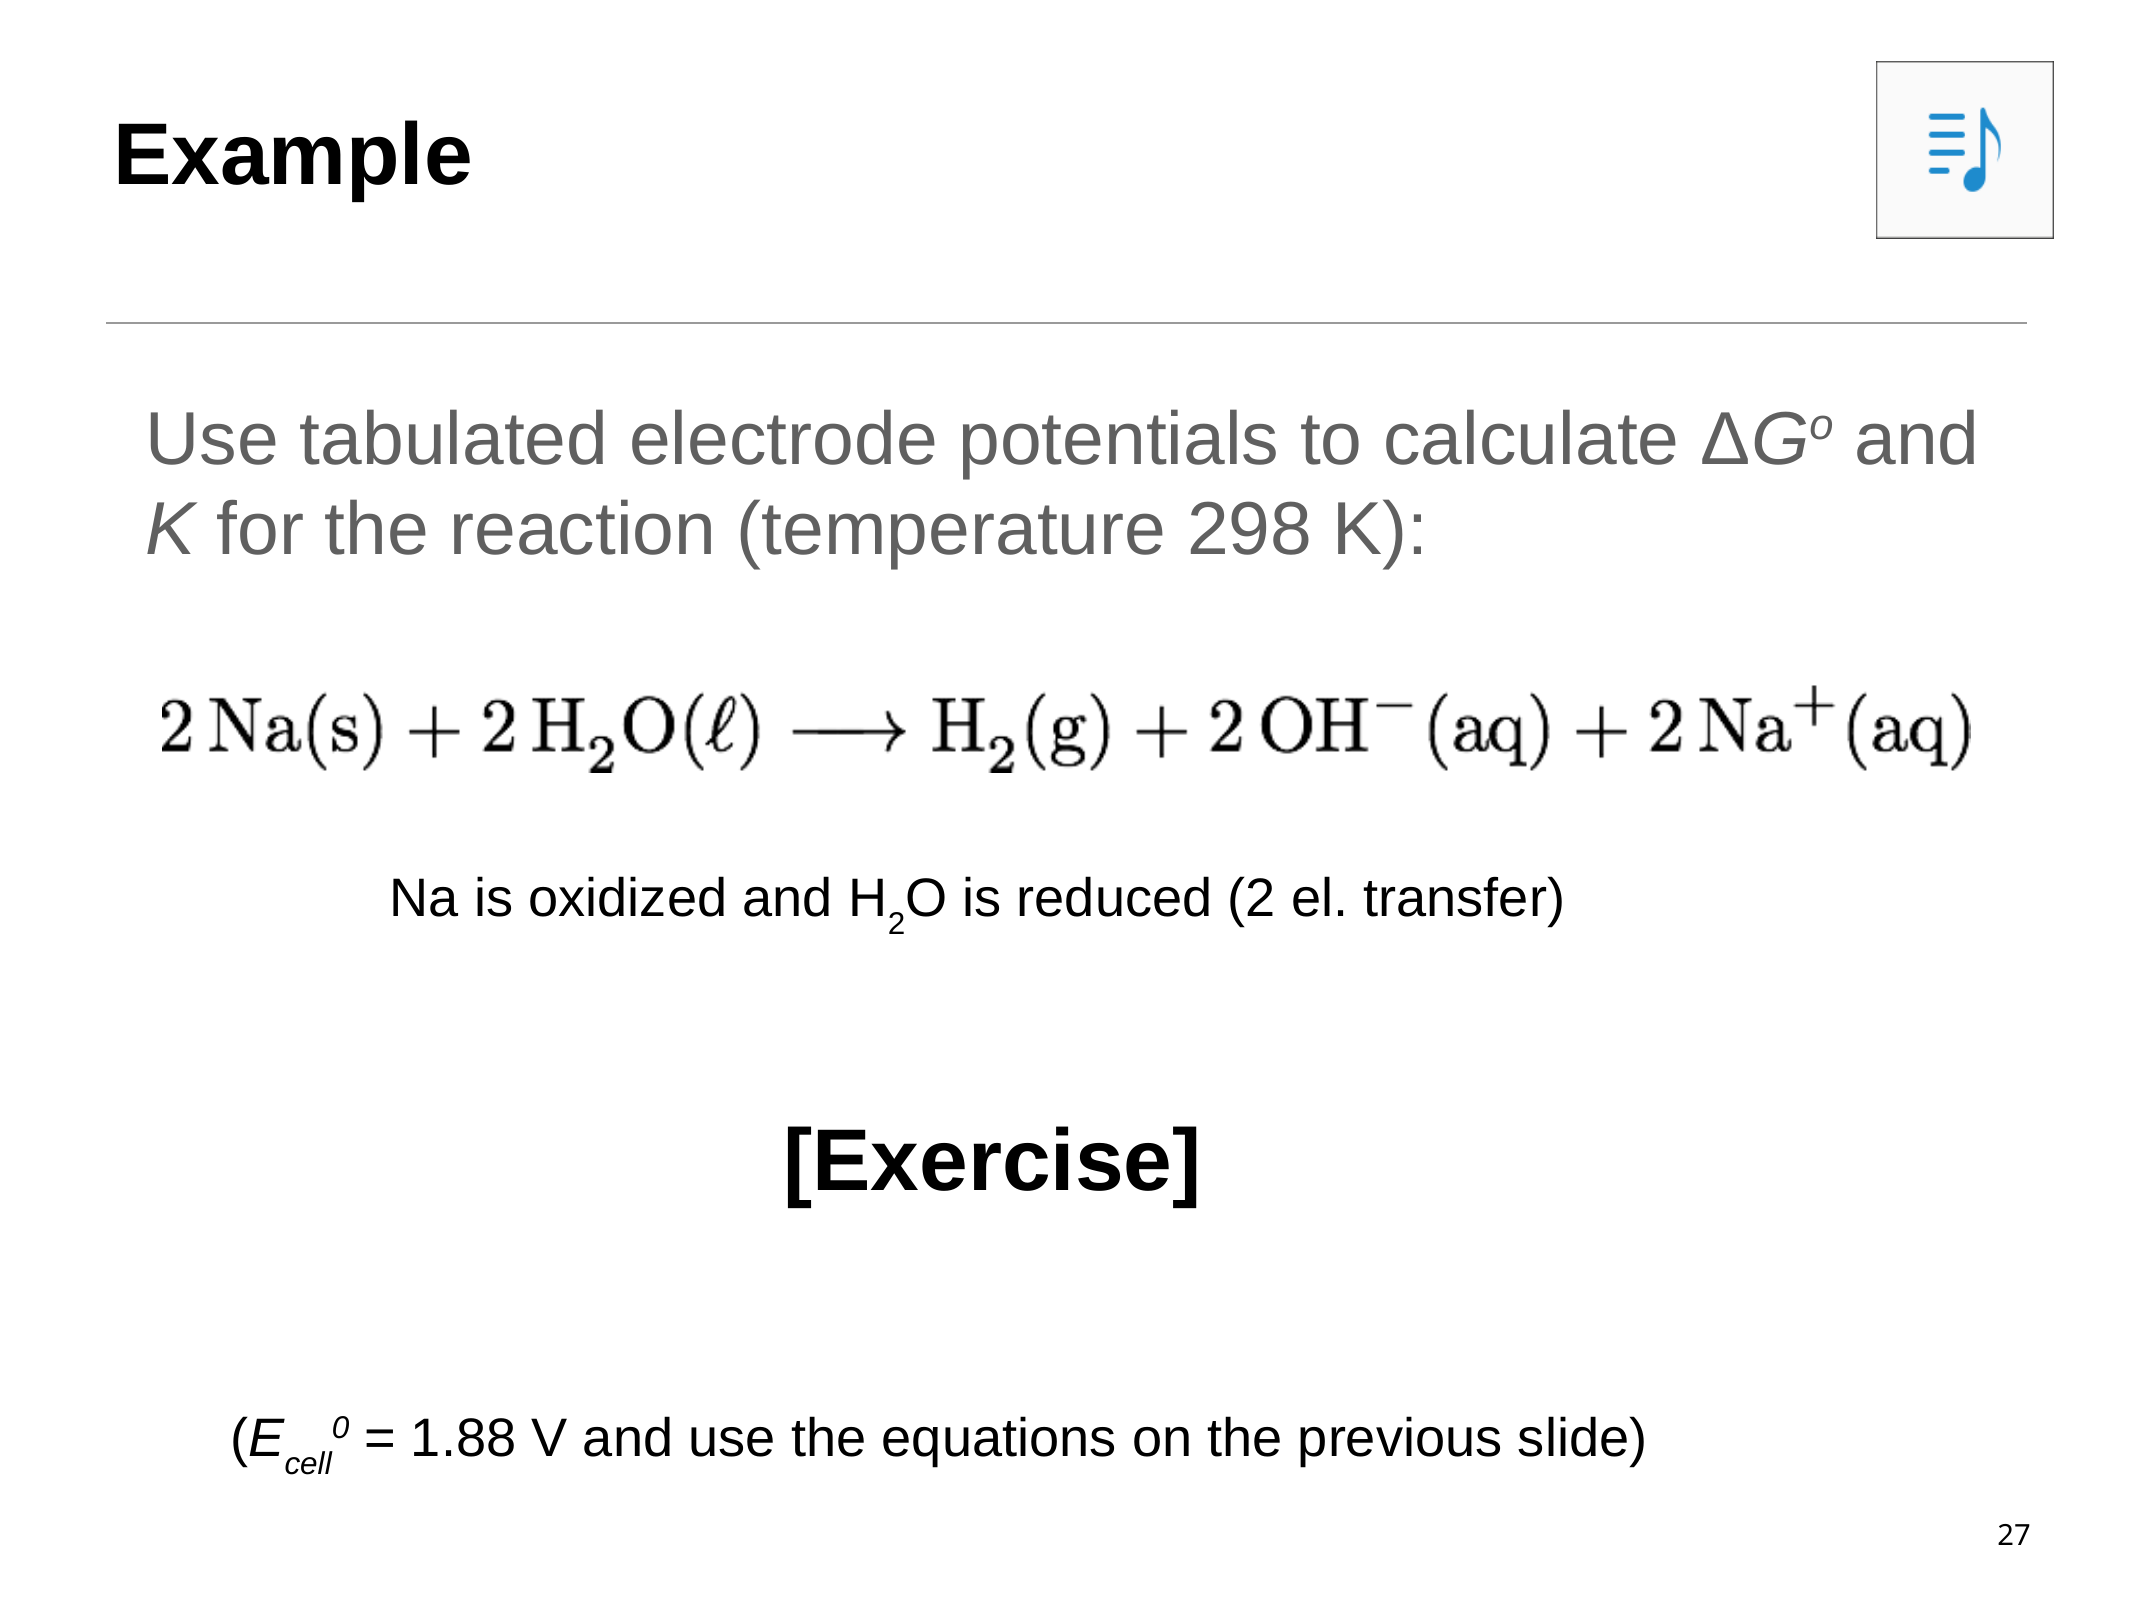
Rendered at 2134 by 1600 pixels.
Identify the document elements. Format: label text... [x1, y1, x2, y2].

text_box Na is oxidized and H2O is reduced (2 el. transfer) [375, 855, 1771, 976]
text_box [1875, 60, 2056, 241]
title Example [105, 91, 507, 211]
picture [162, 684, 1971, 773]
text_box (Ecell0 = 1.88 V and use the equations on the previous slide) [215, 1395, 1881, 1501]
list Use tabulated electrode potentials to calculate ΔGo and K for the reaction (temperature 298 K): [93, 381, 2040, 628]
text_box [Exercise] [768, 1095, 1291, 1216]
